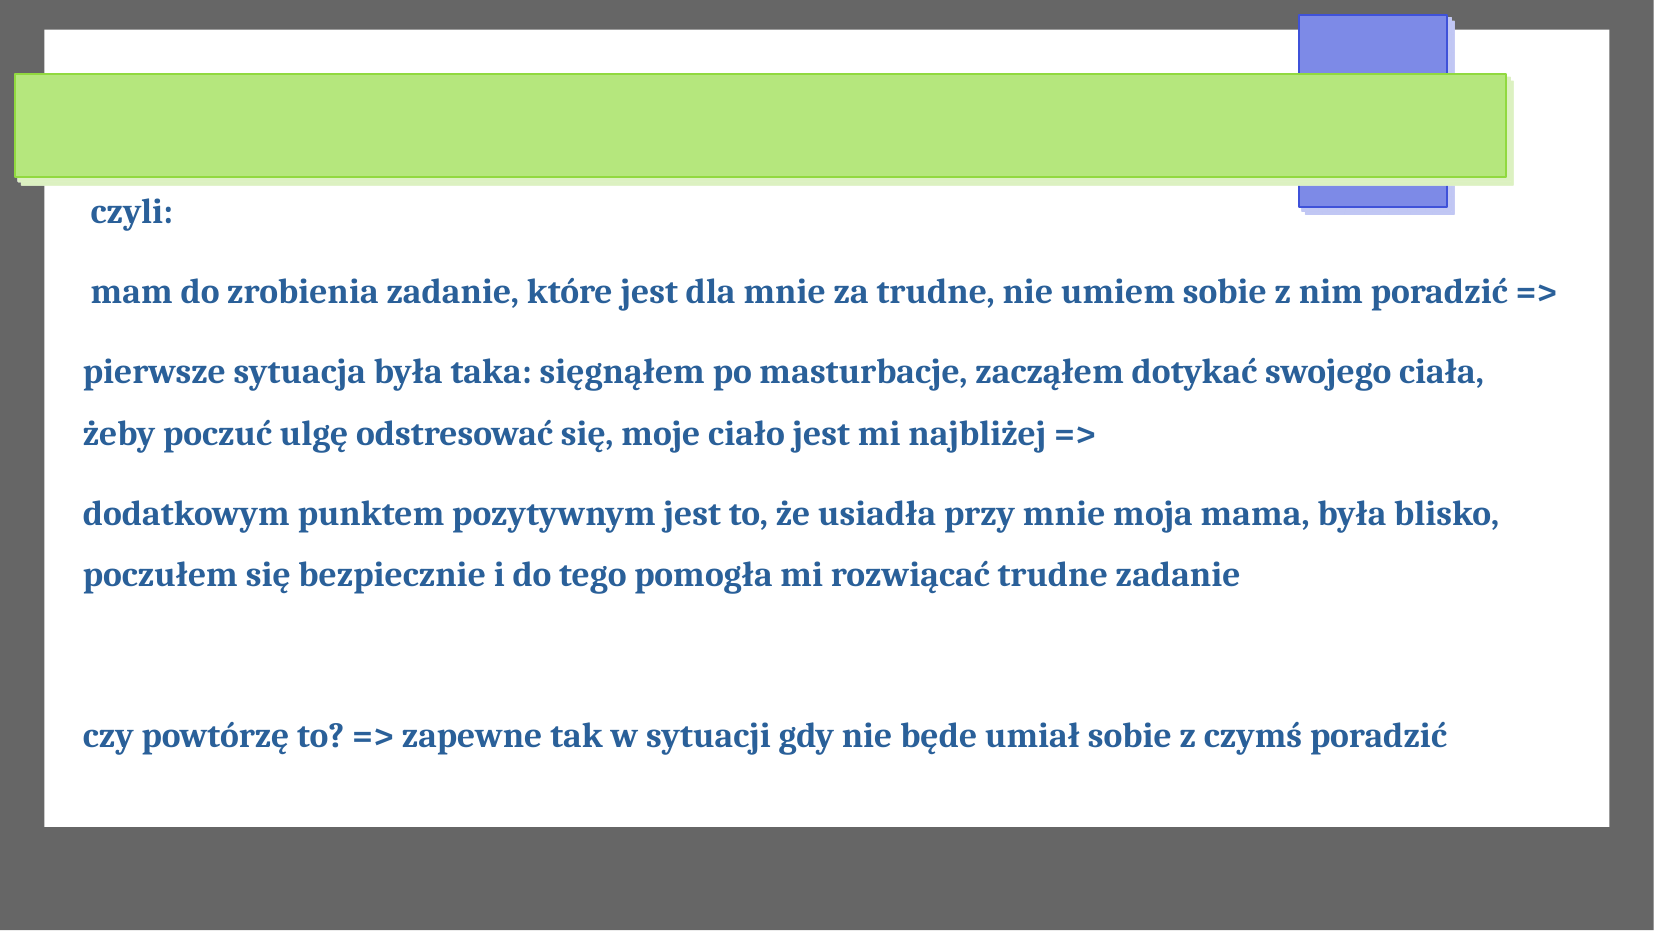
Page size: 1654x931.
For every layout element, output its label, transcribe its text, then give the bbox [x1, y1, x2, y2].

list czyli: mam do zrobienia zadanie, które jest dla mnie za trudne, nie umiem sobie z nim poradzić => pierwsze sytuacja była taka: sięgnąłem po masturbacje, zacząłem dotykać swojego ciała, żeby poczuć ulgę odstresować się, moje ciało jest mi najbliżej => dodatkowym punktem pozytywnym jest to, że usiadła przy mnie moja mama, była blisko, poczułem się bezpiecznie i do tego pomogła mi rozwiącać trudne zadanie czy powtórzę to? => zapewne tak w sytuacji gdy nie będe umiał sobie z czymś poradzić [82, 171, 1560, 762]
